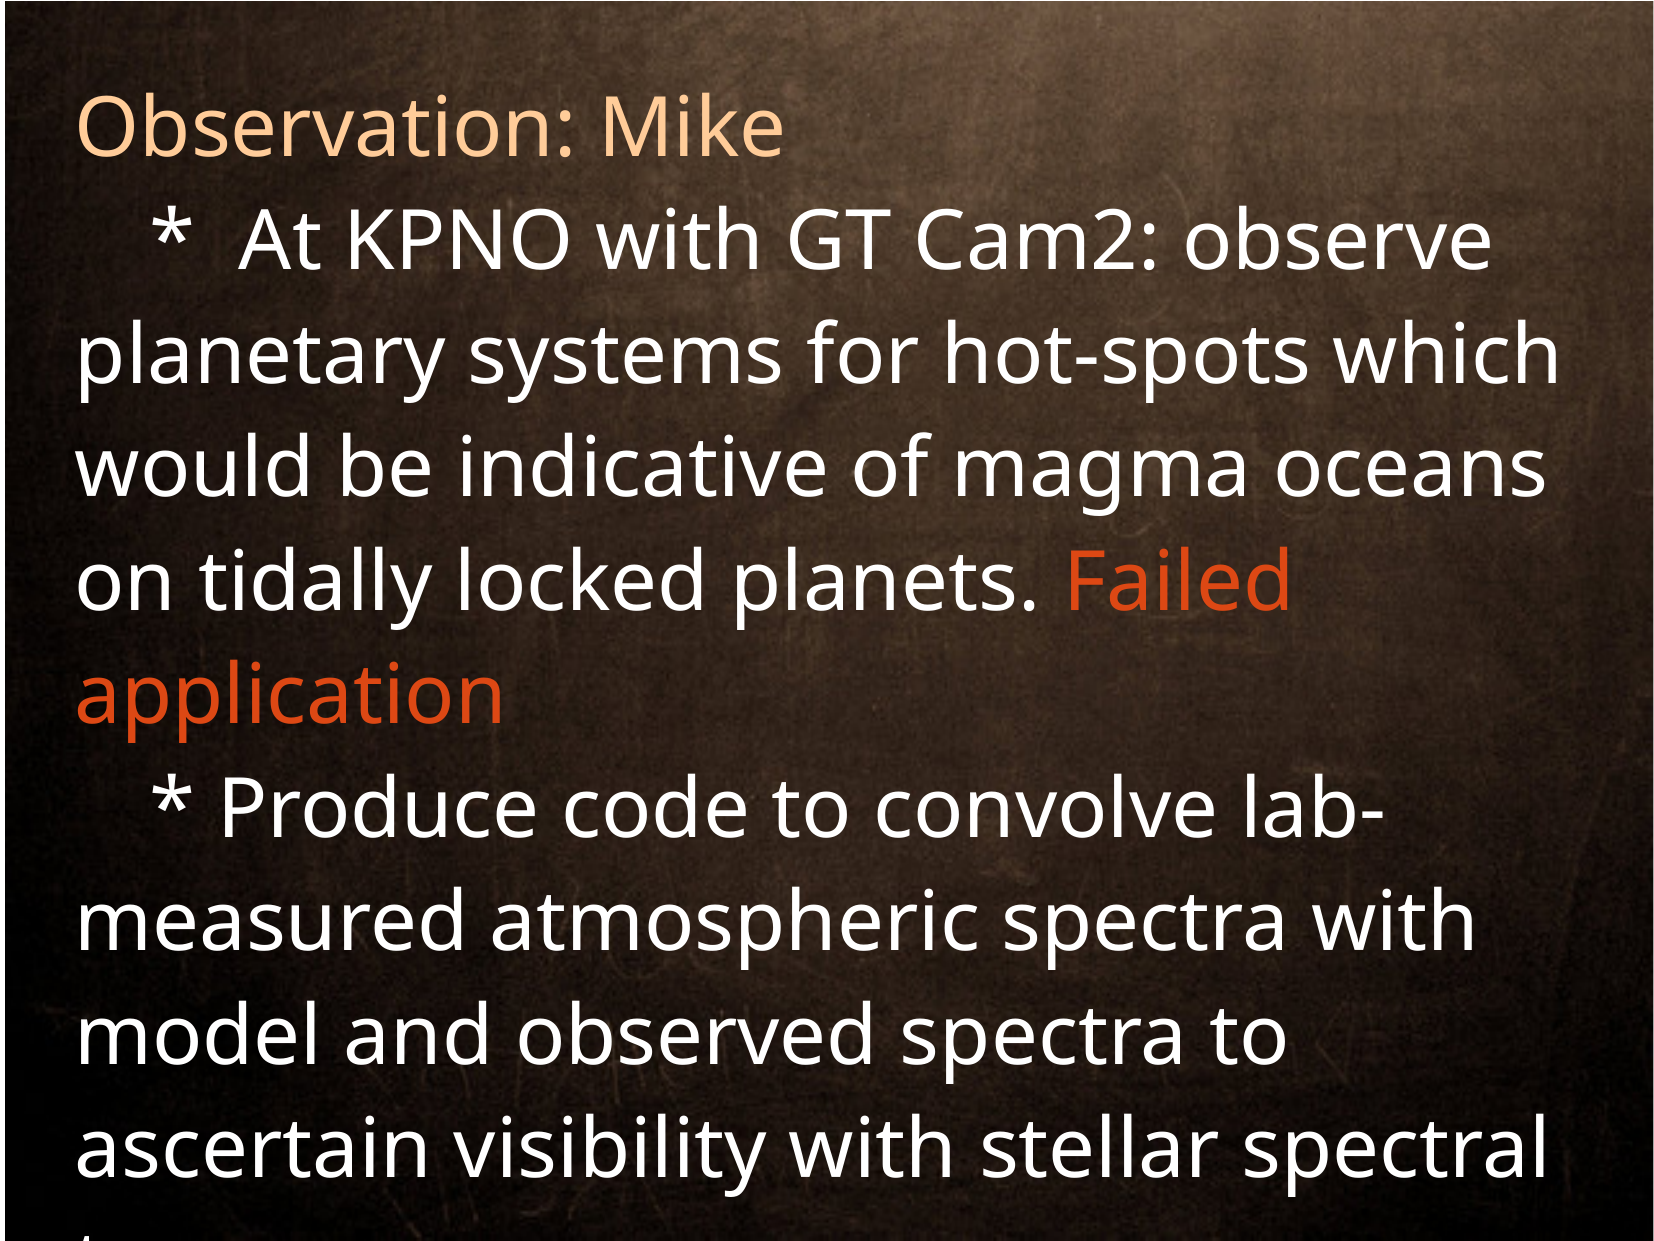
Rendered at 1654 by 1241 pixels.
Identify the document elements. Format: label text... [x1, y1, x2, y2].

text_box Observation: Mike * At KPNO with GT Cam2: observe planetary systems for hot-spots which would be indicative of magma oceans on tidally locked planets. Failed application * Produce code to convolve lab-measured atmospheric spectra with model and observed spectra to ascertain visibility with stellar spectral type. [60, 60, 1591, 1241]
picture [5, 1, 1654, 1241]
